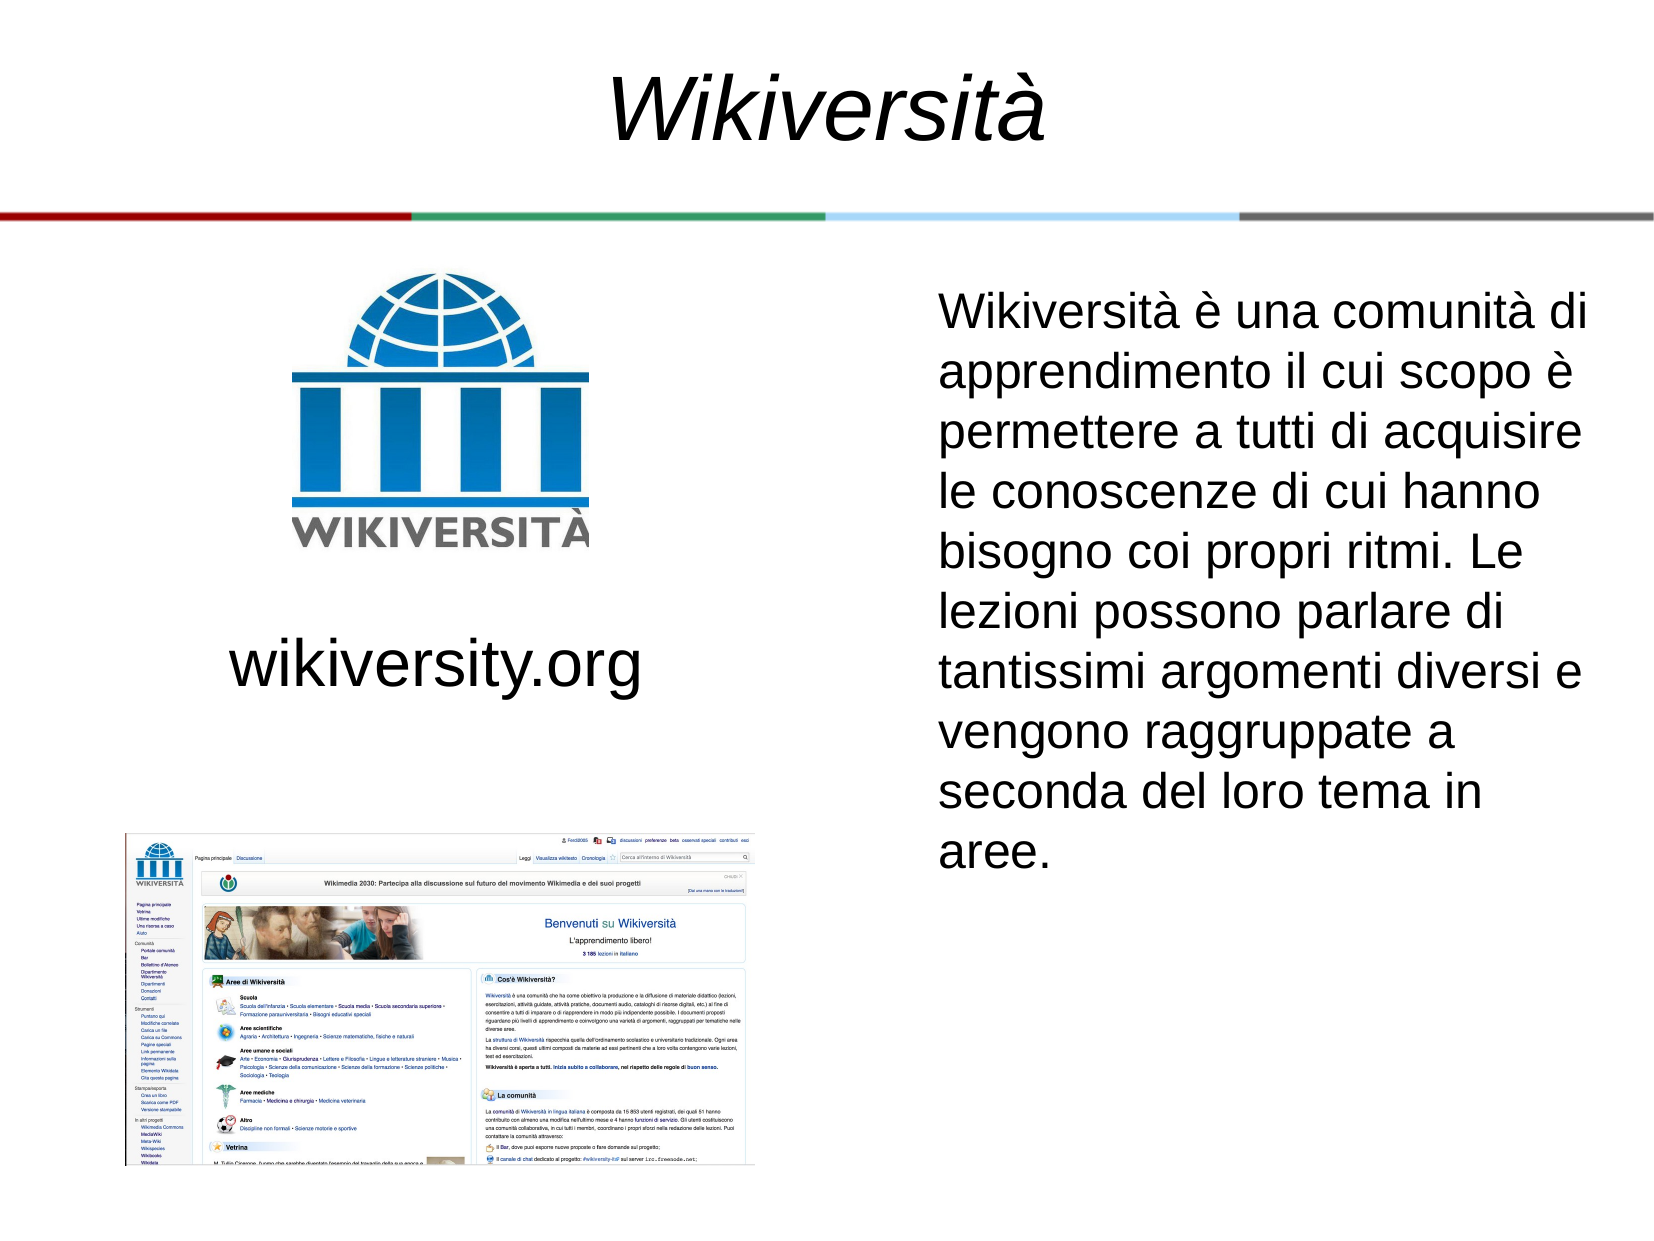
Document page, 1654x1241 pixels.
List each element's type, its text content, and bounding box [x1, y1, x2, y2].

text_box wikiversity.org [214, 612, 667, 709]
text_box Wikiversità è una comunità di apprendimento il cui scopo è permettere a tutti di acquisire le conoscenze di cui hanno bisogno coi propri ritmi. Le lezioni possono parlare di tantissimi argomenti diversi e vengono raggruppate a seconda del loro tema in aree. [924, 271, 1604, 886]
picture [0, 200, 1654, 235]
picture [125, 833, 755, 1166]
text_box Wikiversità [82, 0, 1571, 200]
picture [292, 261, 589, 558]
